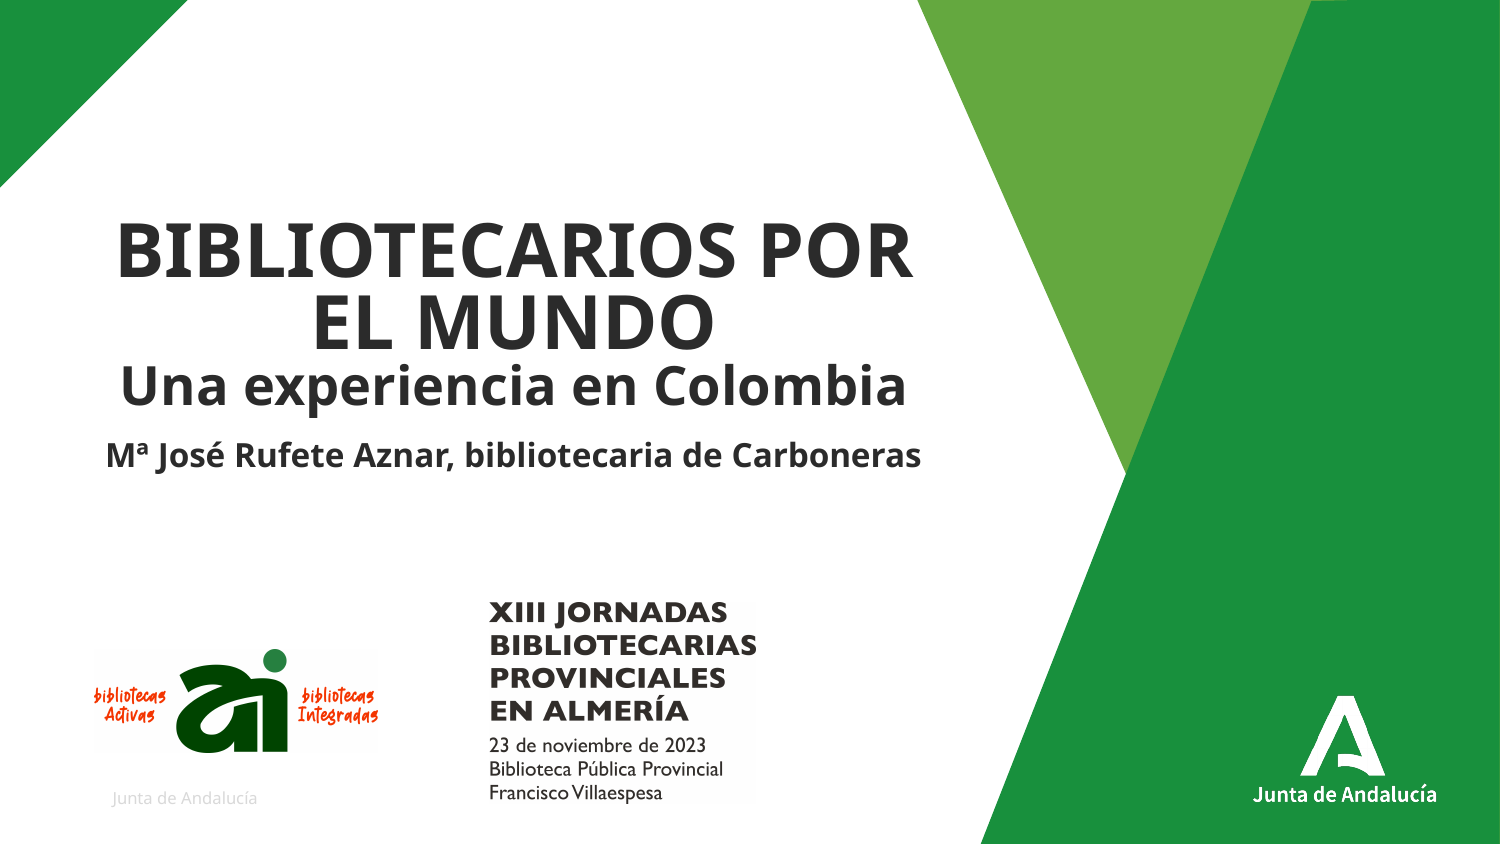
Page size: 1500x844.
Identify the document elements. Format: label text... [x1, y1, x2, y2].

text_box [917, 0, 1500, 844]
text_box BIBLIOTECARIOS POR EL MUNDO Una experiencia en Colombia Mª José Rufete Aznar, bibliotecaria de Carboneras [70, 214, 958, 426]
picture [489, 602, 756, 804]
picture [94, 649, 378, 753]
picture [1244, 650, 1441, 844]
text_box [0, 0, 188, 188]
